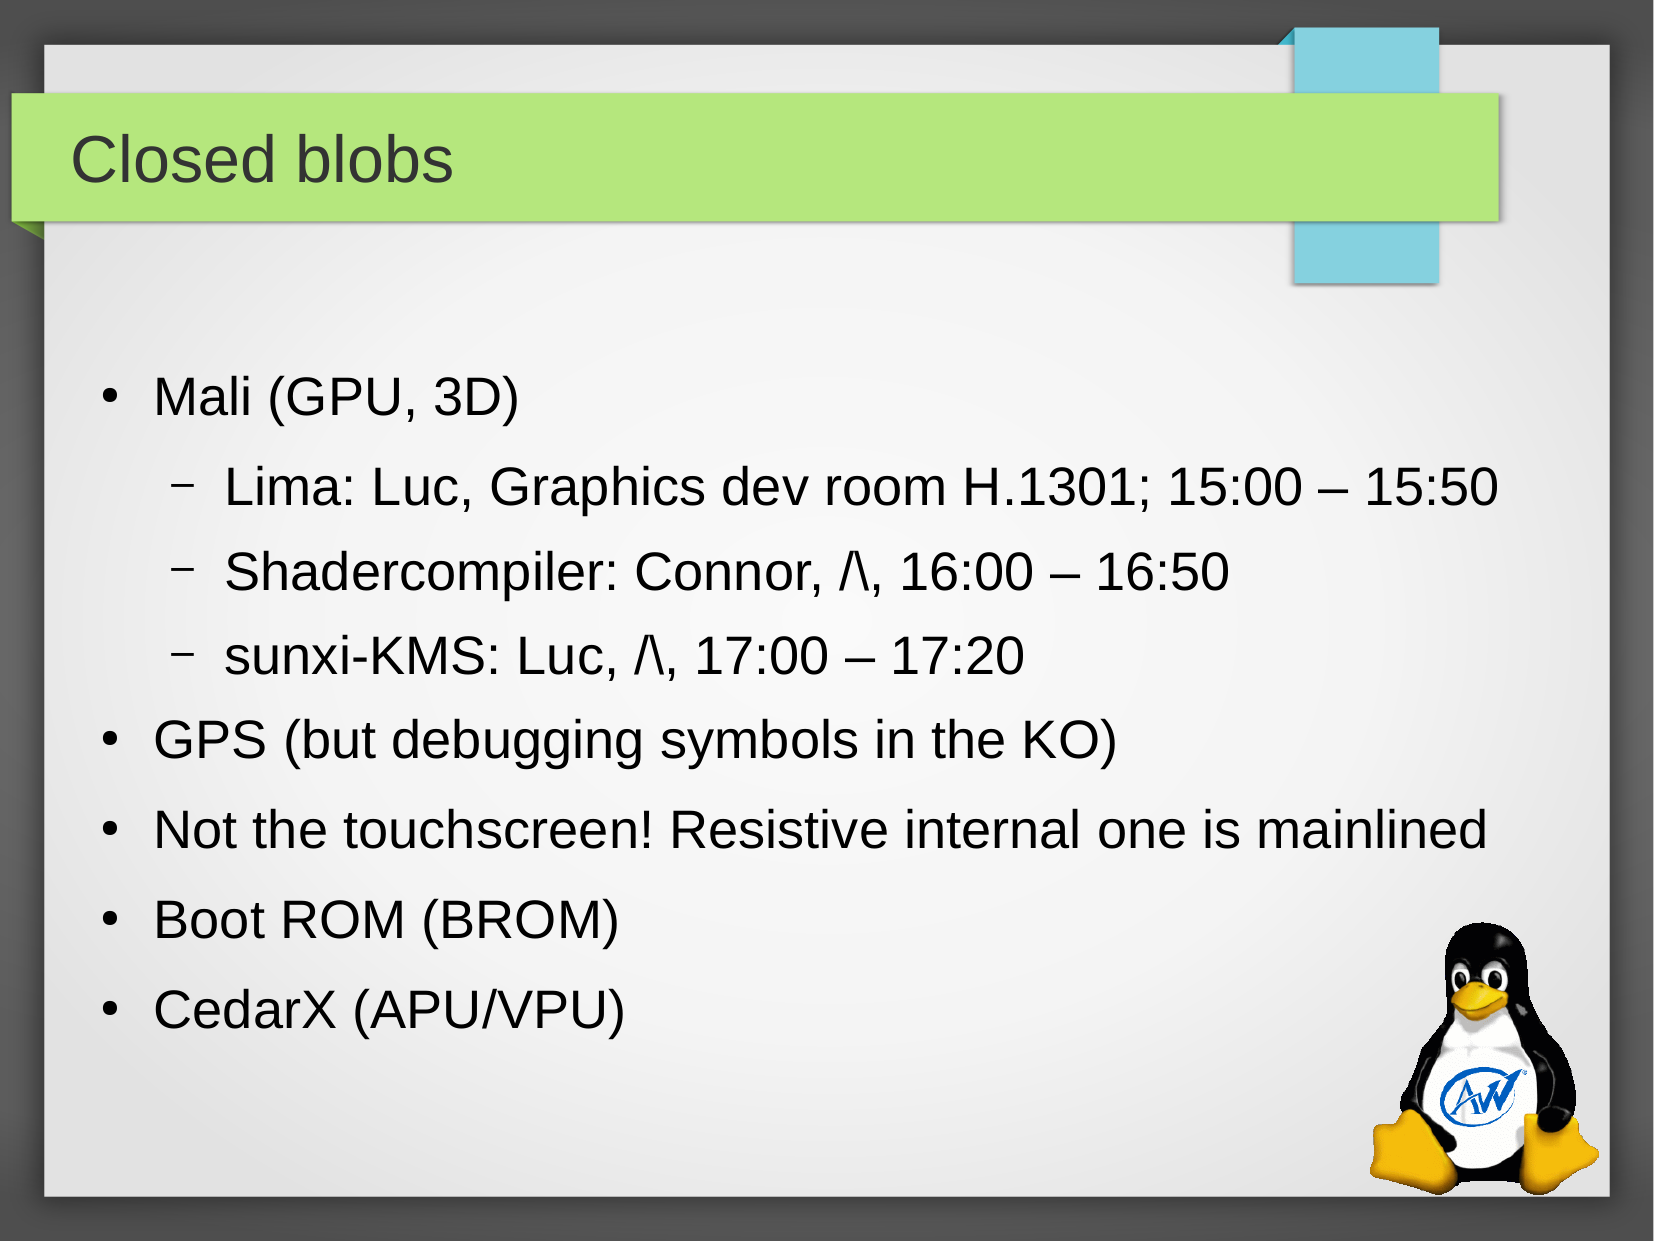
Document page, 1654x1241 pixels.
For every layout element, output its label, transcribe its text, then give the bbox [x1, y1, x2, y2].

title Closed blobs [70, 106, 1229, 213]
list Mali (GPU, 3D) Lima: Luc, Graphics dev room H.1301; 15:00 – 15:50 Shadercompiler: Connor, /\, 16:00 – 16:50 sunxi-KMS: Luc, /\, 17:00 – 17:20 GPS (but debugging symbols in the KO) Not the touchscreen! Resistive internal one is mainlined Boot ROM (BROM) CedarX (APU/VPU) [82, 343, 1538, 1063]
picture [0, 0, 1654, 1241]
